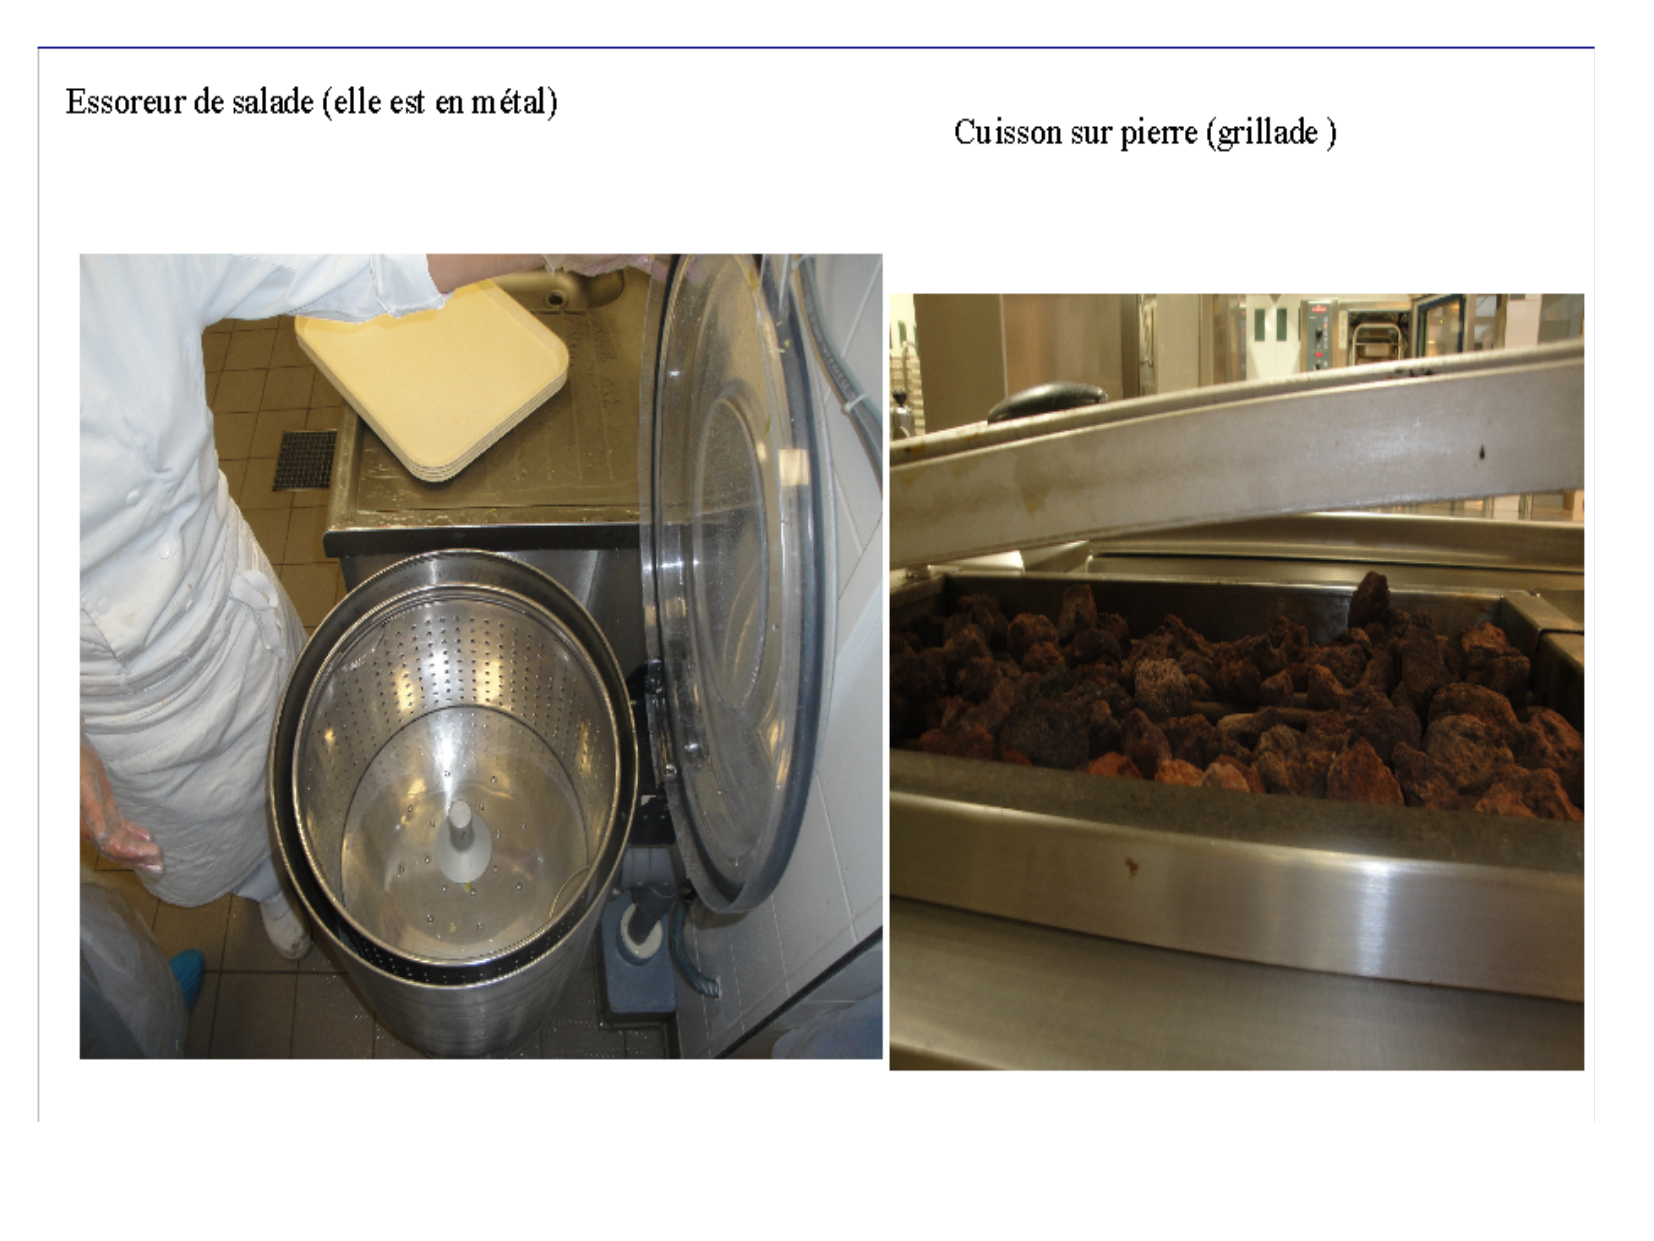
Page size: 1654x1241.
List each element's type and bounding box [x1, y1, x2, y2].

picture [36, 29, 1595, 1122]
